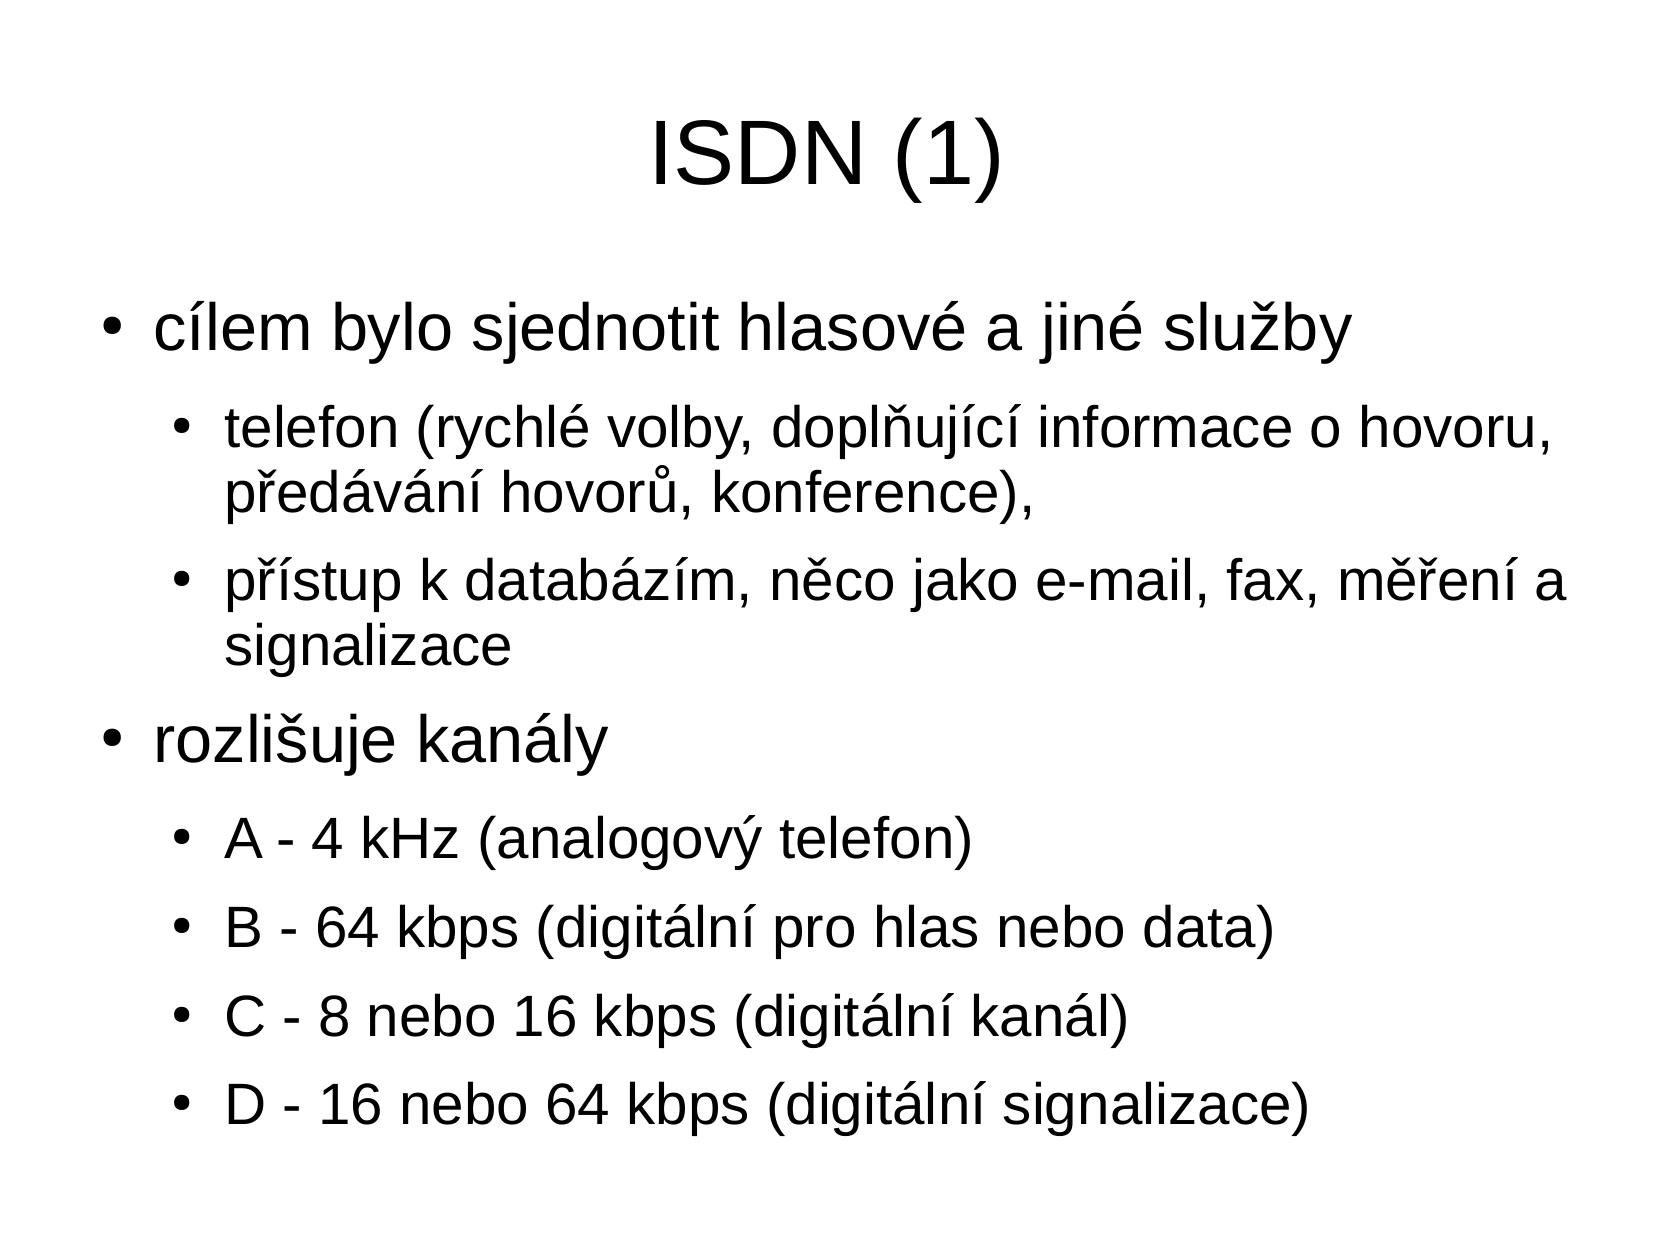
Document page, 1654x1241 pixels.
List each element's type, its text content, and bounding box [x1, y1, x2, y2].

list cílem bylo sjednotit hlasové a jiné služby telefon (rychlé volby, doplňující informace o hovoru, předávání hovorů, konference), přístup k databázím, něco jako e-mail, fax, měření a signalizace rozlišuje kanály A - 4 kHz (analogový telefon) B - 64 kbps (digitální pro hlas nebo data) C - 8 nebo 16 kbps (digitální kanál) D - 16 nebo 64 kbps (digitální signalizace) [82, 290, 1571, 1138]
title ISDN (1) [82, 56, 1571, 250]
